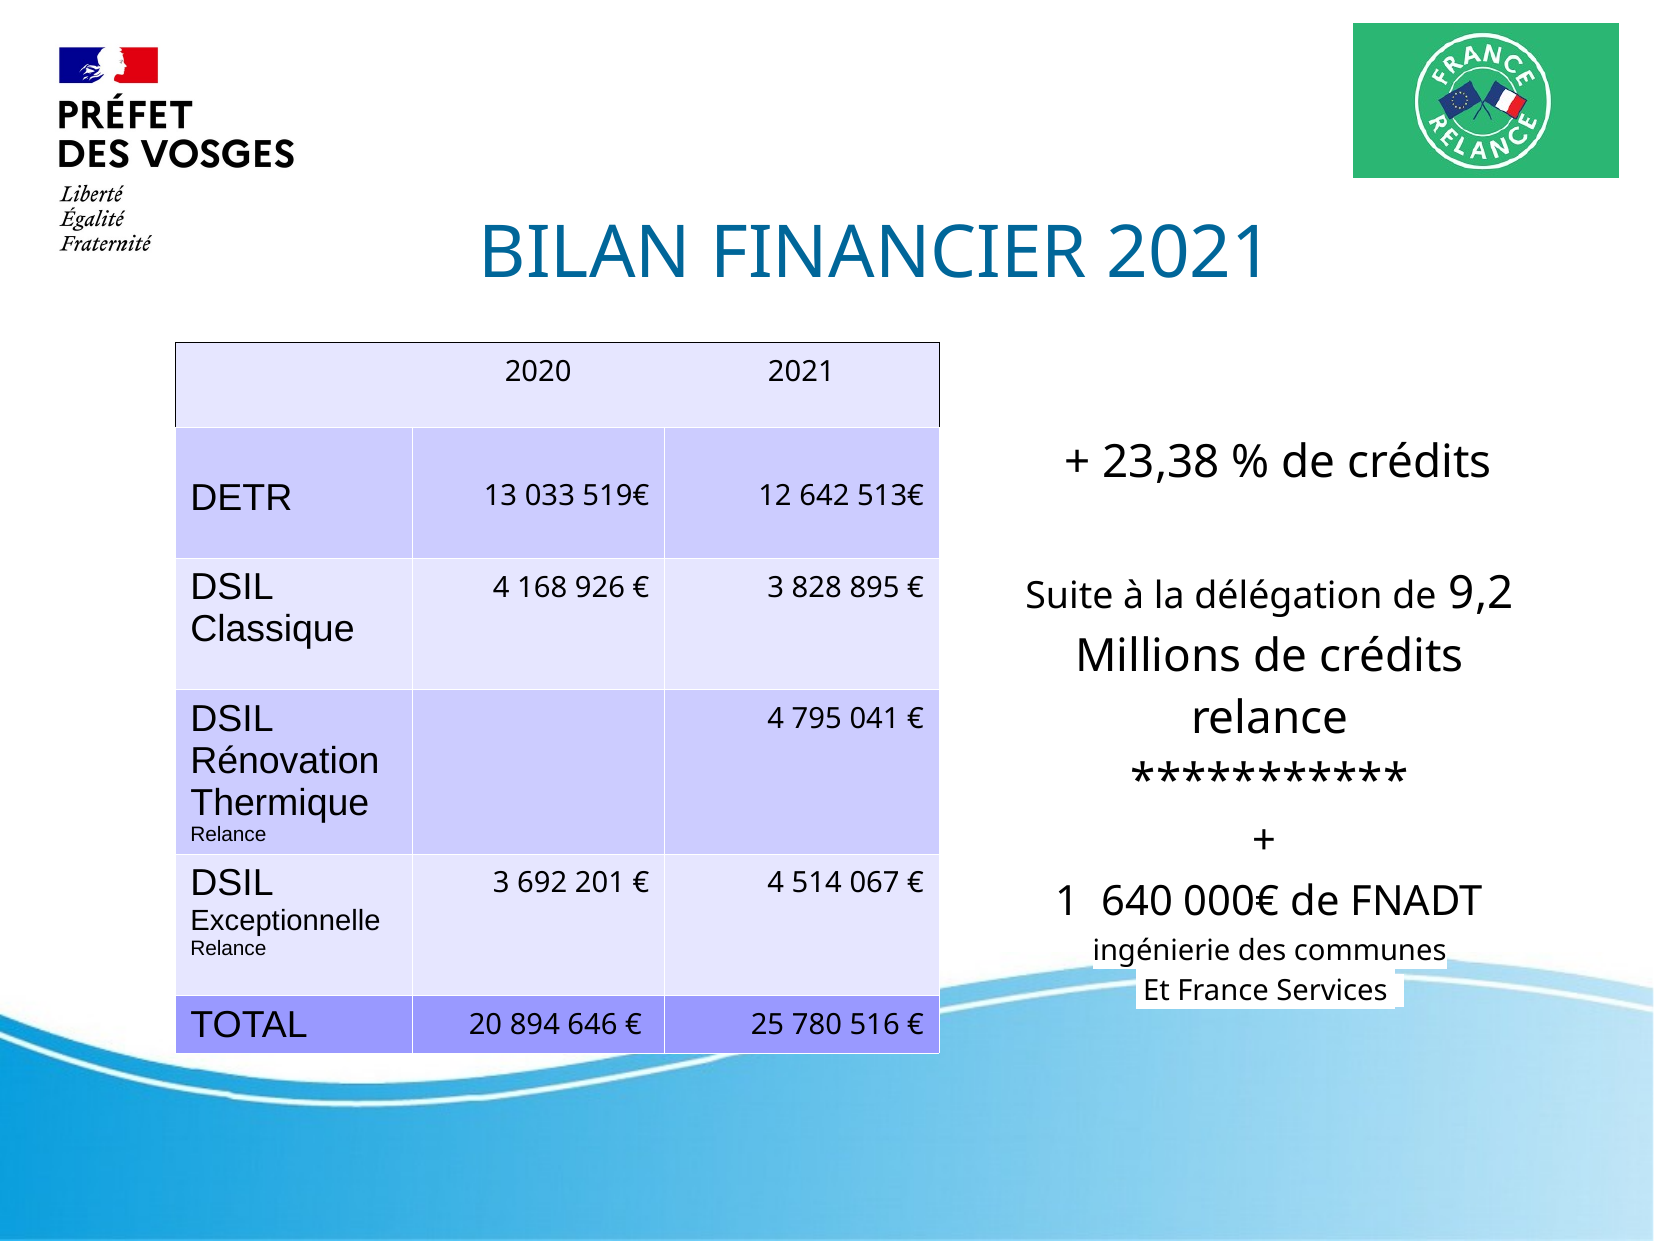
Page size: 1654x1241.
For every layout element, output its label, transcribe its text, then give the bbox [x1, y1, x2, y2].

table_cell DSIL Rénovation Thermique Relance [176, 690, 412, 854]
table_cell 25 780 516 € [665, 996, 939, 1053]
table_cell DSIL Exceptionnelle Relance [176, 855, 412, 995]
table_header 2020 [413, 343, 664, 427]
table_cell 4 168 926 € [413, 559, 664, 689]
table_header [176, 343, 413, 427]
table_cell 20 894 646 € [413, 996, 664, 1053]
table_cell DSIL Classique [176, 559, 412, 689]
table_cell 3 692 201 € [413, 855, 664, 995]
subtitle + 23,38 % de crédits Suite à la délégation de 9,2 Millions de crédits relance *********** + 1 640 000€ de FNADT ingénierie des communes Et France Services [1015, 397, 1524, 1073]
picture [0, 952, 1654, 1241]
table_cell TOTAL [176, 996, 412, 1053]
picture [23, 11, 141, 286]
table_cell 3 828 895 € [665, 559, 939, 689]
table_cell 4 514 067 € [665, 855, 939, 995]
table_cell DETR [176, 428, 412, 558]
table_header 2021 [664, 343, 939, 427]
table_cell 4 795 041 € [665, 690, 939, 854]
title BILAN FINANCIER 2021 [141, 0, 1630, 397]
table_cell [413, 690, 664, 854]
table_cell 13 033 519€ [413, 428, 664, 558]
table_cell 12 642 513€ [665, 428, 939, 558]
